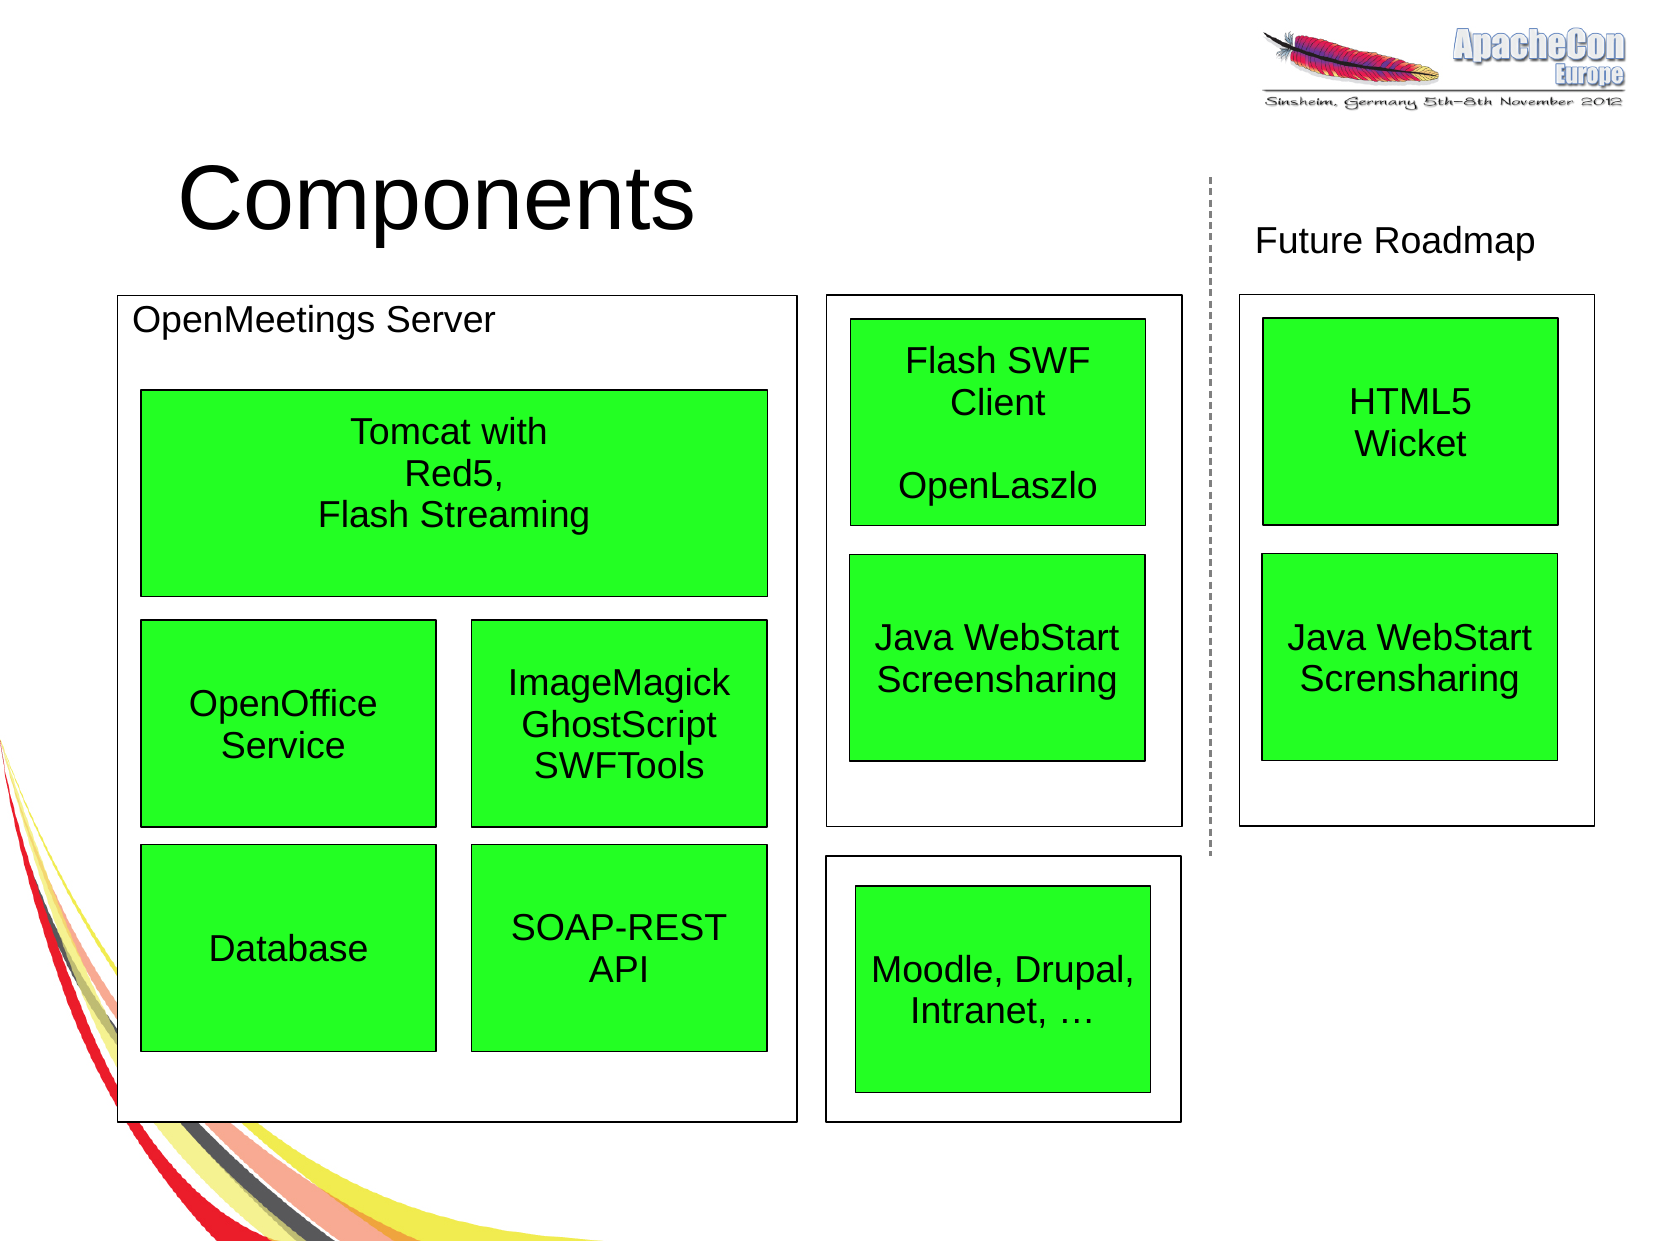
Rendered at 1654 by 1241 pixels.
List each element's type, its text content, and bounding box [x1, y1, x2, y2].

text_box Java WebStart Screensharing [849, 554, 1145, 762]
text_box Java WebStart Scrensharing [1262, 553, 1558, 761]
text_box OpenMeetings Server [117, 289, 590, 347]
text_box Tomcat with Red5, Flash Streaming [140, 389, 768, 597]
text_box OpenOffice Service [140, 620, 437, 827]
title Components [177, 146, 1536, 250]
text_box SOAP-REST API [471, 844, 767, 1052]
text_box ImageMagick GhostScript SWFTools [471, 620, 767, 827]
picture [0, 0, 1654, 1241]
text_box Database [140, 844, 437, 1052]
text_box Moodle, Drupal, Intranet, … [855, 885, 1151, 1093]
text_box [825, 856, 1182, 1122]
text_box Flash SWF Client OpenLaszlo [850, 318, 1146, 526]
text_box [826, 295, 1182, 827]
text_box HTML5 Wicket [1262, 318, 1559, 525]
text_box [117, 295, 798, 1123]
text_box Future Roadmap [1240, 212, 1595, 270]
text_box [1239, 294, 1595, 826]
